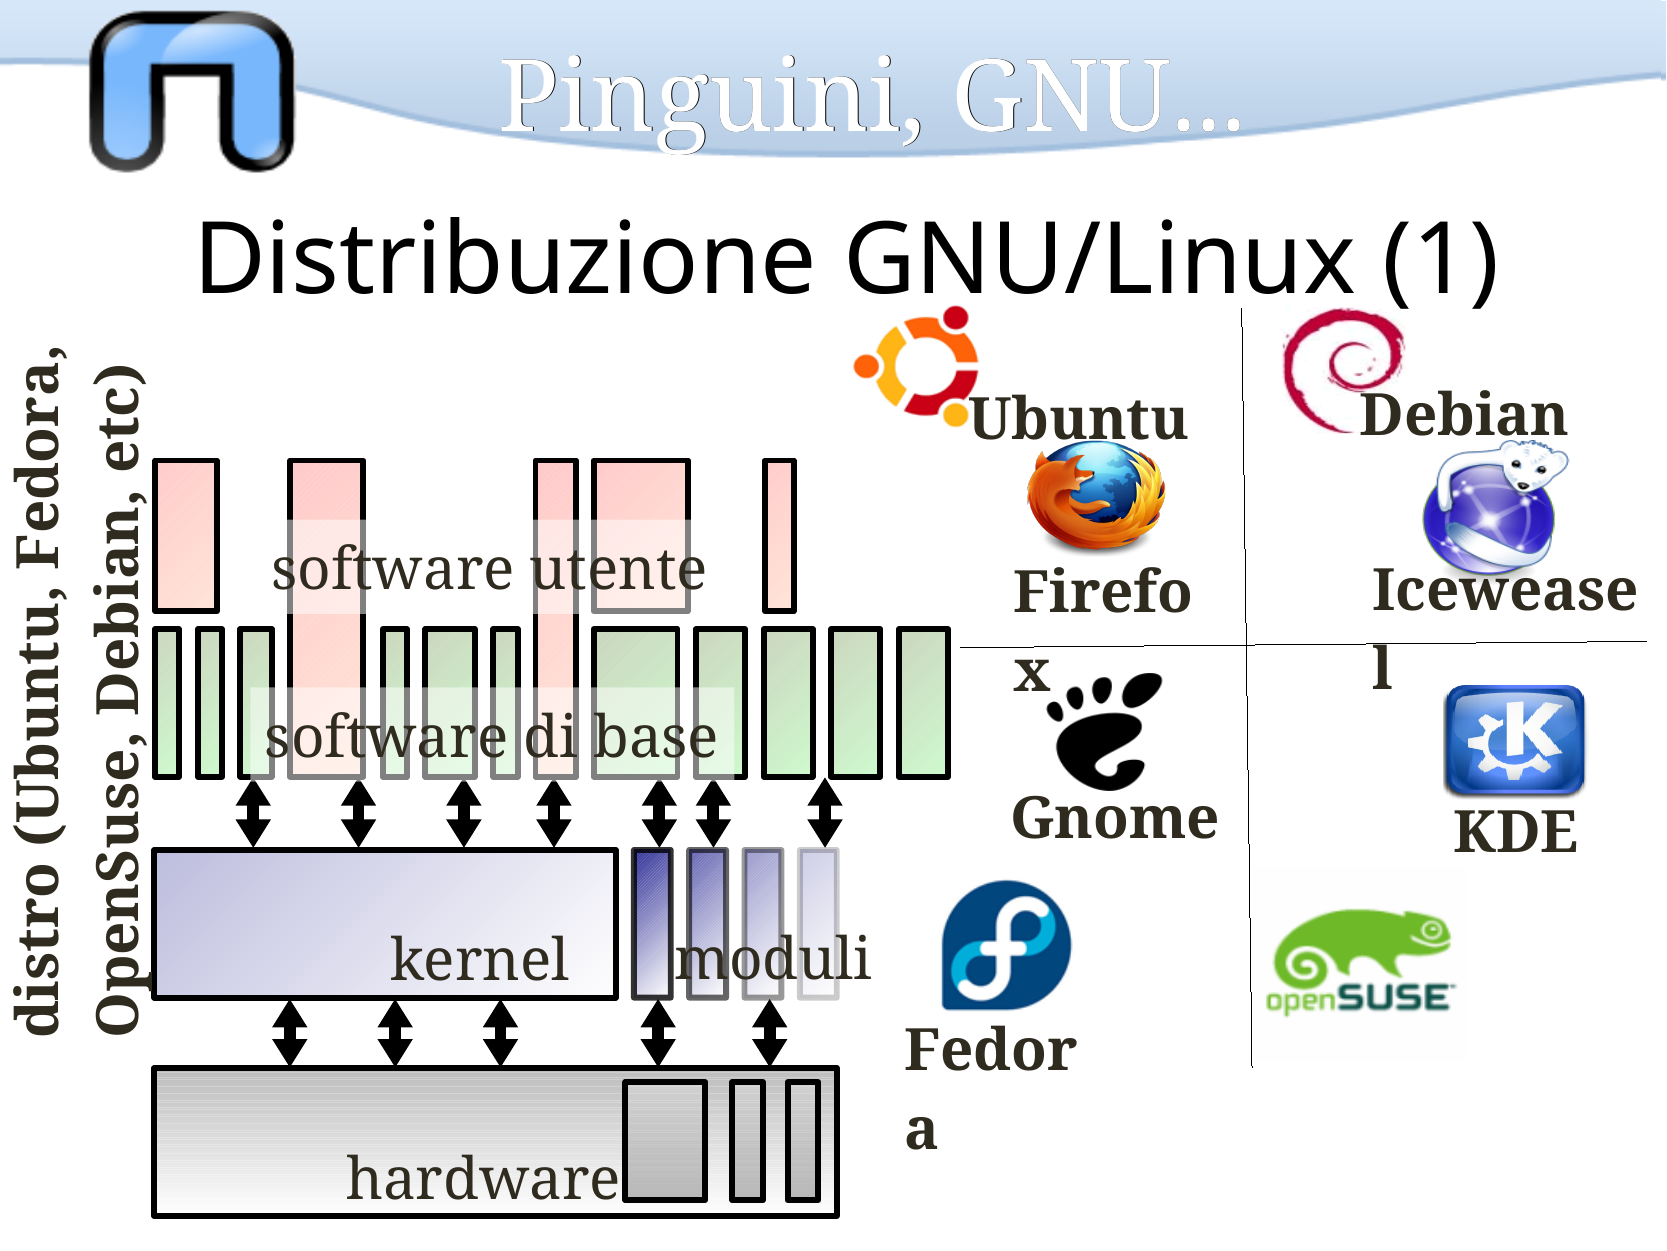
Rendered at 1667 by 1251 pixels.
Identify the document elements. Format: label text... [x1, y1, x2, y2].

text_box [290, 460, 364, 519]
title Distribuzione GNU/Linux (1) [56, 212, 1638, 371]
picture [0, 0, 1667, 1251]
picture [396, 1000, 500, 1068]
text_box [493, 629, 518, 687]
text_box [765, 460, 794, 612]
text_box [633, 849, 671, 998]
text_box Iceweasel [1357, 540, 1667, 632]
text_box distro (Ubuntu, Fedora, OpenSuse, Debian, etc) [0, 387, 156, 1054]
text_box [154, 1068, 837, 1216]
text_box Fedora [889, 1001, 1117, 1092]
text_box [831, 629, 881, 777]
text_box [898, 629, 949, 777]
text_box hardware [331, 1129, 612, 1220]
text_box [799, 849, 837, 910]
text_box [382, 629, 408, 687]
text_box moduli [659, 910, 878, 1000]
text_box Pinguini, GNU... [483, 16, 1279, 166]
text_box Ubuntu [953, 371, 1205, 467]
text_box Firefox [998, 542, 1226, 634]
text_box [290, 614, 364, 687]
text_box [197, 629, 222, 777]
picture [30, 376, 40, 387]
text_box Gnome [995, 769, 1247, 860]
text_box [744, 849, 782, 910]
text_box [156, 849, 616, 998]
text_box [593, 629, 678, 687]
text_box Debian [1344, 371, 1572, 457]
text_box kernel [375, 910, 568, 1000]
text_box KDE [1438, 783, 1606, 874]
text_box [535, 460, 577, 519]
text_box [240, 629, 272, 777]
picture [43, 376, 54, 384]
text_box [535, 614, 577, 687]
text_box [156, 629, 179, 777]
text_box [763, 629, 813, 777]
text_box [156, 460, 217, 612]
picture [659, 1000, 769, 1068]
text_box software di base [250, 687, 700, 777]
text_box [425, 629, 475, 687]
text_box [689, 849, 727, 910]
text_box software utente [256, 519, 688, 610]
text_box [593, 460, 688, 519]
text_box [696, 629, 746, 777]
